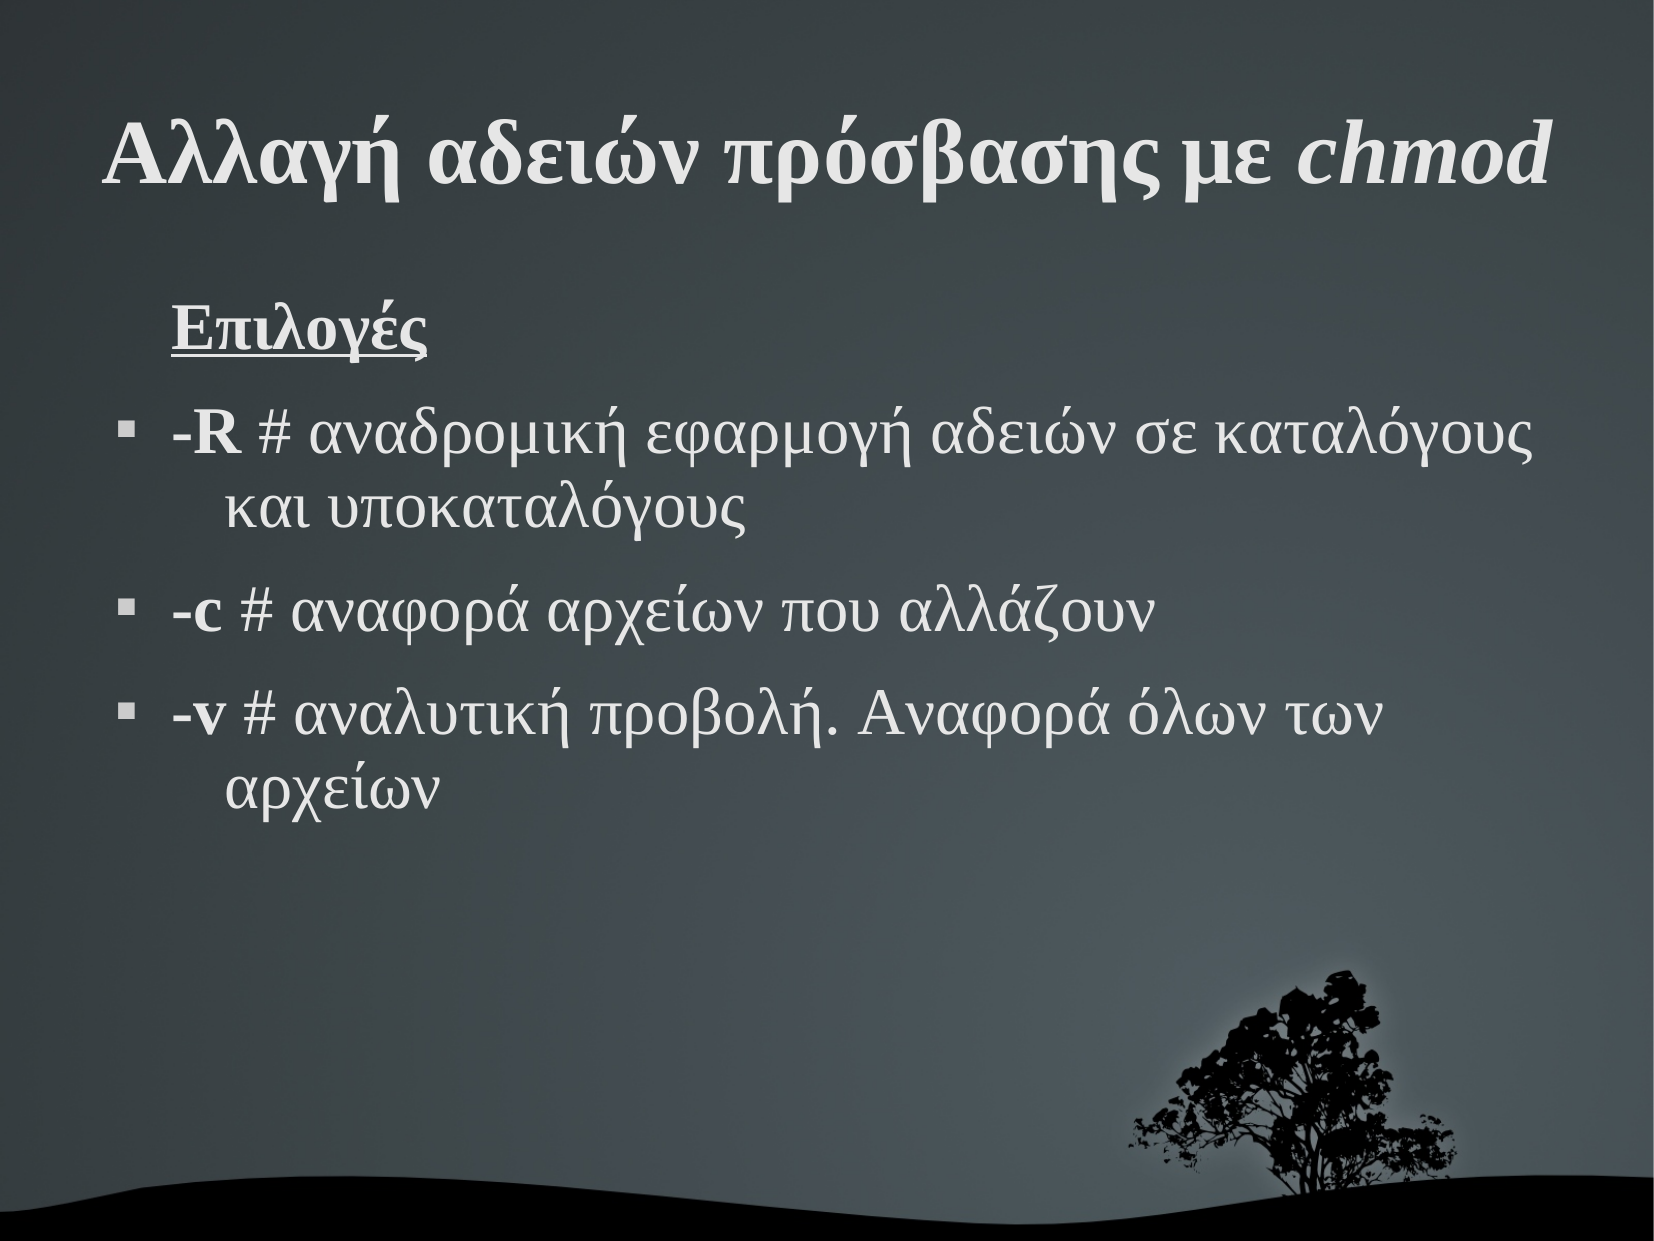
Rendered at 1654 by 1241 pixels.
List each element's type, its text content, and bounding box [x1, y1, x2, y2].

picture [0, 0, 1654, 1241]
title Αλλαγή αδειών πρόσβασης με chmod [82, 49, 1572, 257]
list Επιλογές -R # αναδρομική εφαρμογή αδειών σε καταλόγους και υποκαταλόγους -c # αναφορά αρχείων που αλλάζουν -v # αναλυτική προβολή. Αναφορά όλων των αρχείων [82, 290, 1571, 1109]
